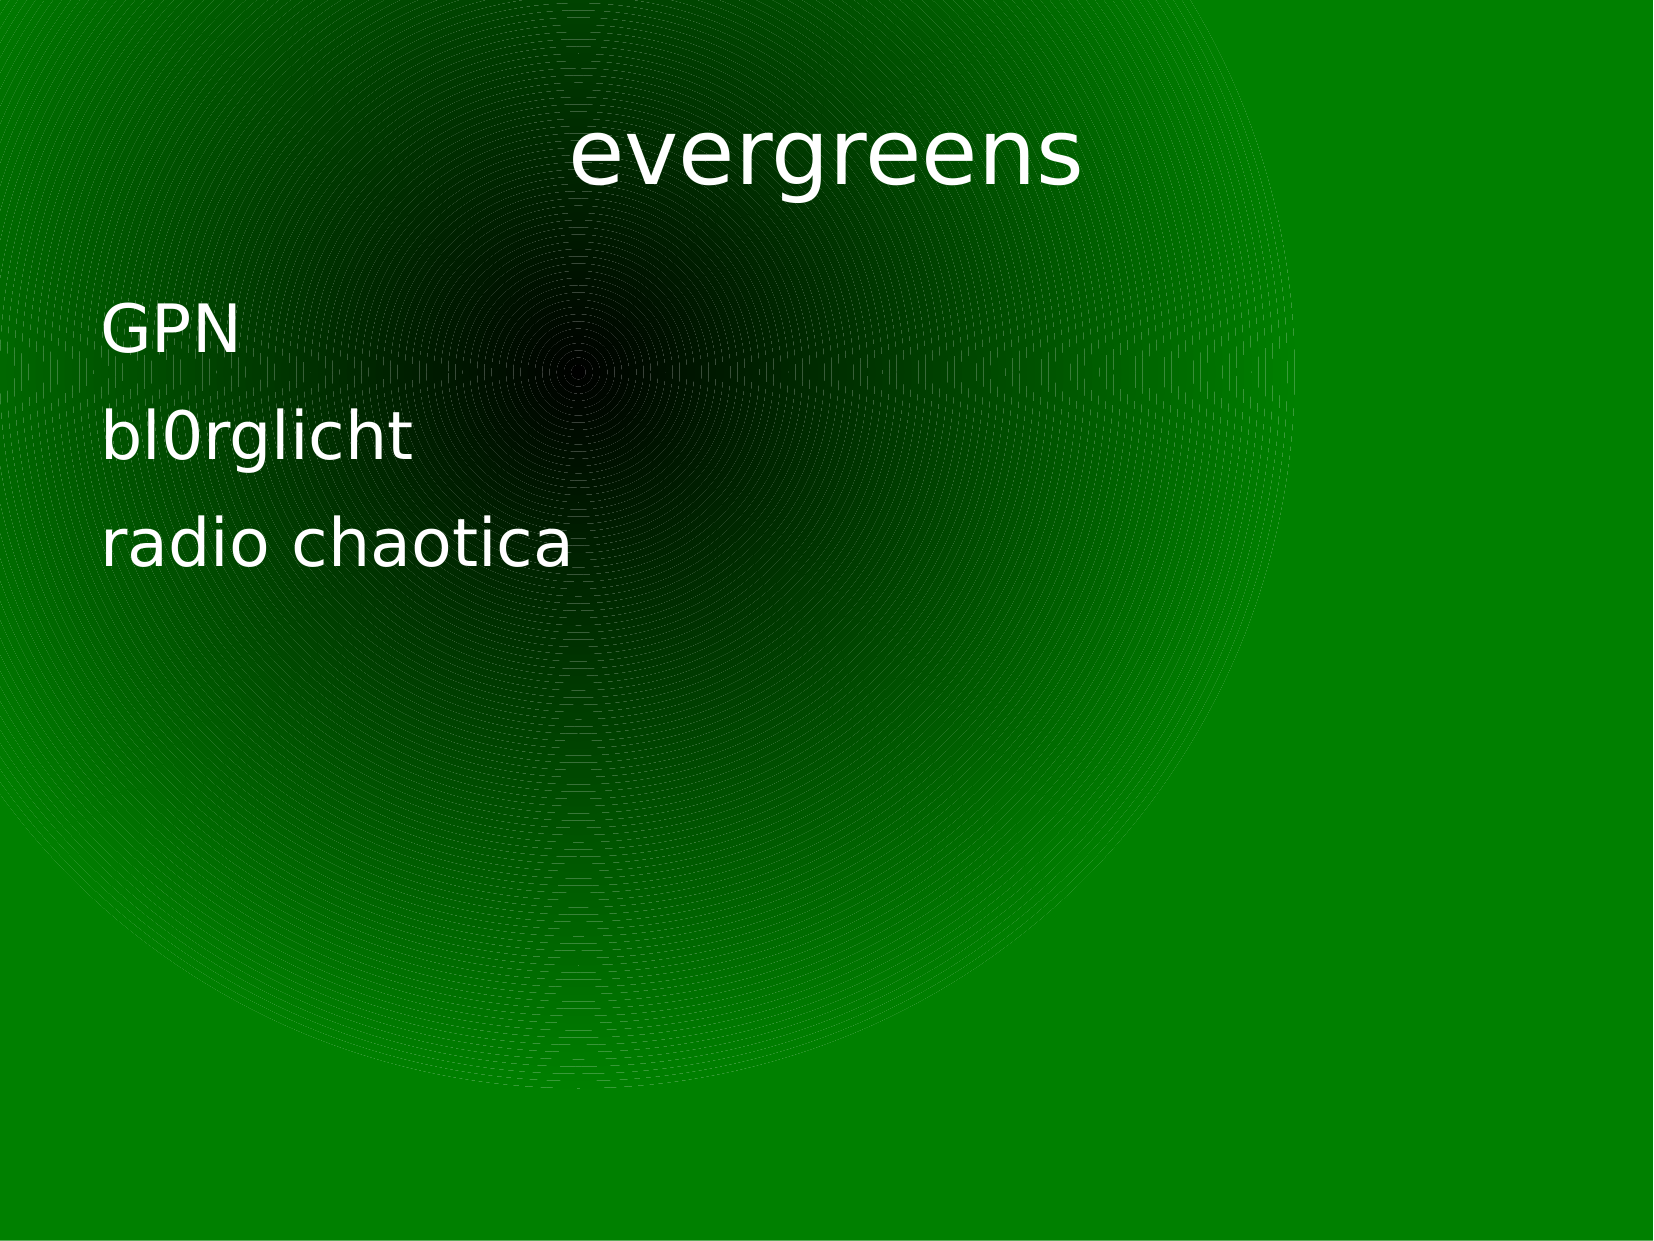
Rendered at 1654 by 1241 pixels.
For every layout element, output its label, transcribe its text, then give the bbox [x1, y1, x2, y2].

list GPN bl0rglicht radio chaotica [82, 290, 1571, 1109]
title evergreens [82, 49, 1571, 257]
